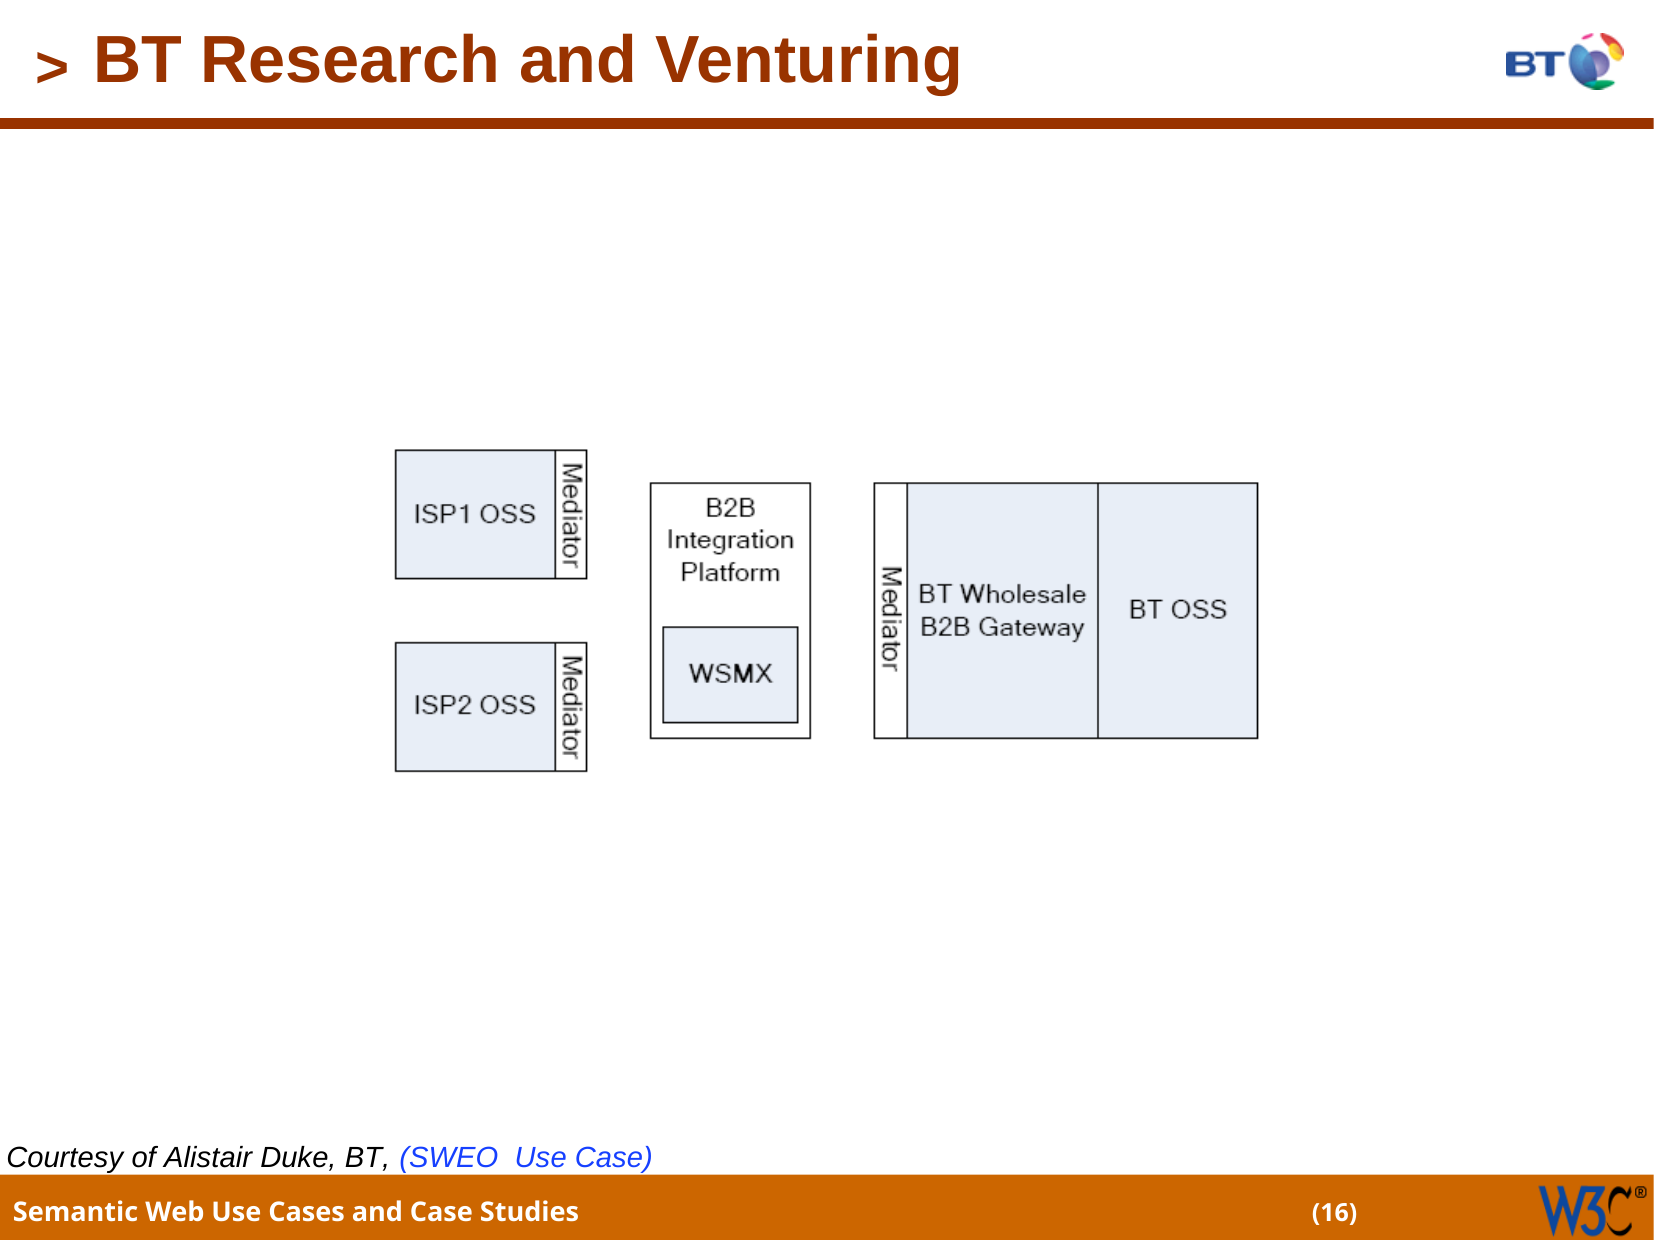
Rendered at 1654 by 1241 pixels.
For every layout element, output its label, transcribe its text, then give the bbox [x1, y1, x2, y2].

picture [1506, 33, 1624, 90]
picture [1535, 1183, 1651, 1240]
title BT Research and Venturing [93, 0, 1493, 119]
picture [353, 420, 1293, 791]
text_box Courtesy of Alistair Duke, BT, (SWEO Use Case) [6, 1139, 891, 1173]
